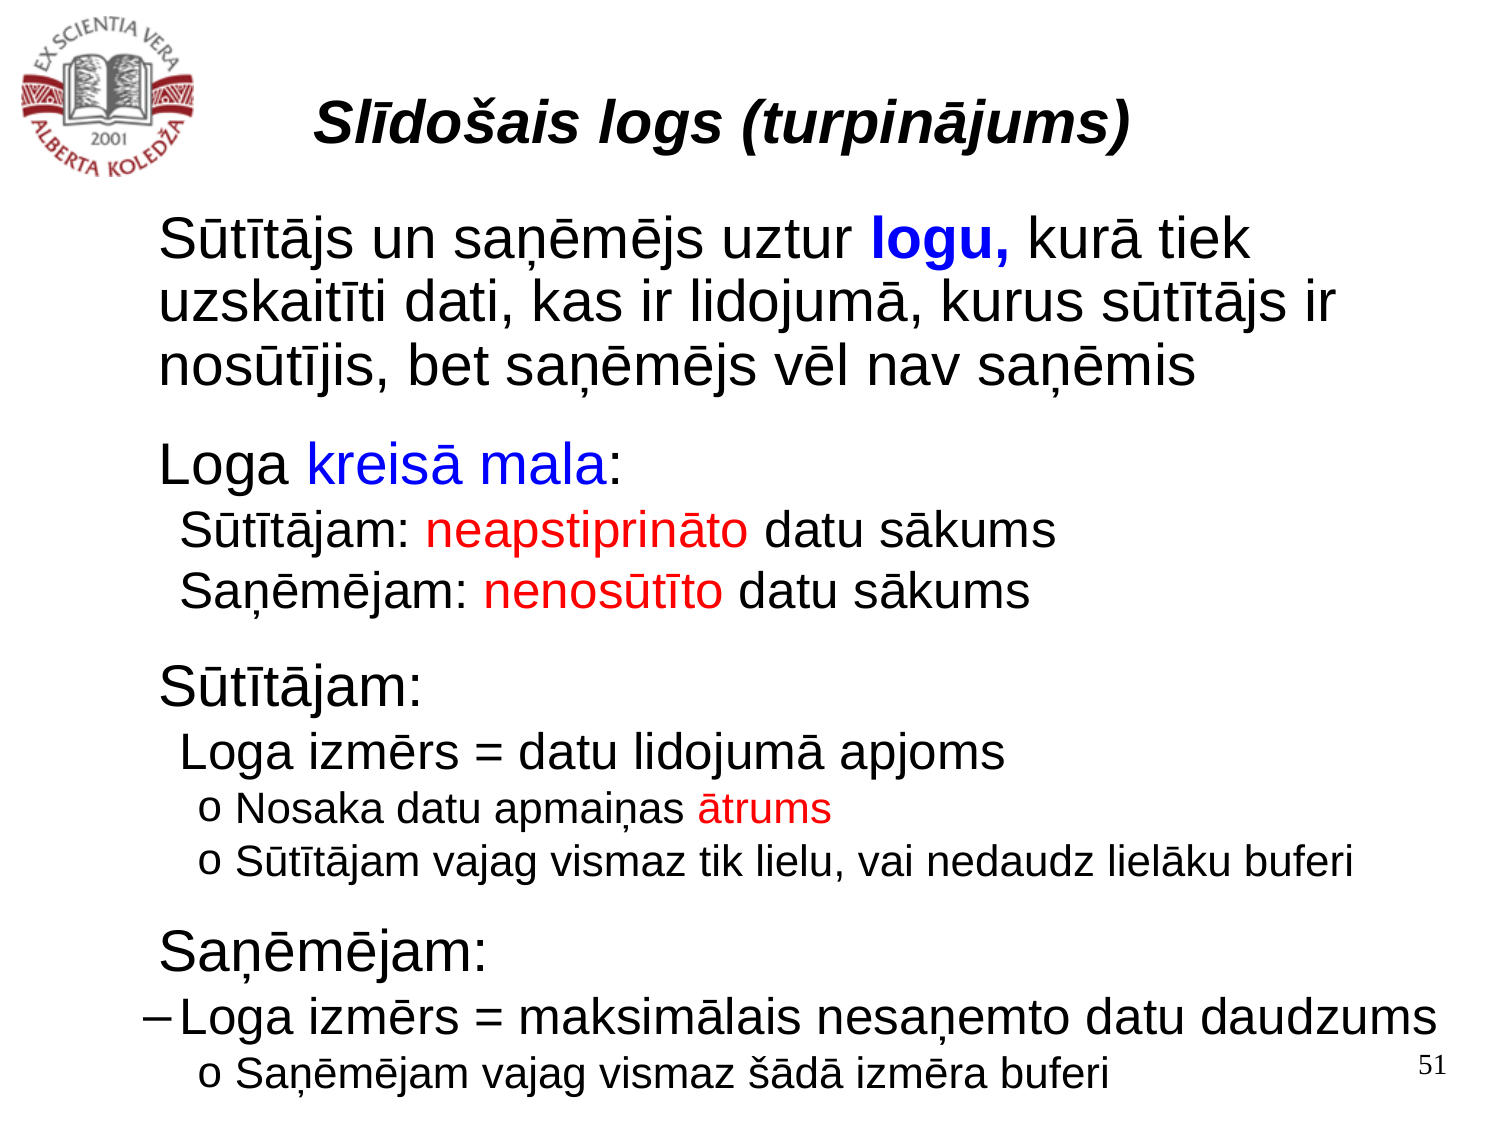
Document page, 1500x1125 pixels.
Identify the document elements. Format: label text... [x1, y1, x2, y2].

title Slīdošais logs (turpinājums) [50, 62, 1374, 175]
list Sūtītājs un saņēmējs uztur logu, kurā tiek uzskaitīti dati, kas ir lidojumā, kurus sūtītājs ir nosūtījis, bet saņēmējs vēl nav saņēmis Loga kreisā mala: Sūtītājam: neapstiprināto datu sākums Saņēmējam: nenosūtīto datu sākums Sūtītājam: Loga izmērs = datu lidojumā apjoms Nosaka datu apmaiņas ātrums Sūtītājam vajag vismaz tik lielu, vai nedaudz lielāku buferi Saņēmējam: Loga izmērs = maksimālais nesaņemto datu daudzums Saņēmējam vajag vismaz šādā izmēra buferi [74, 199, 1463, 1125]
picture [21, 16, 194, 177]
